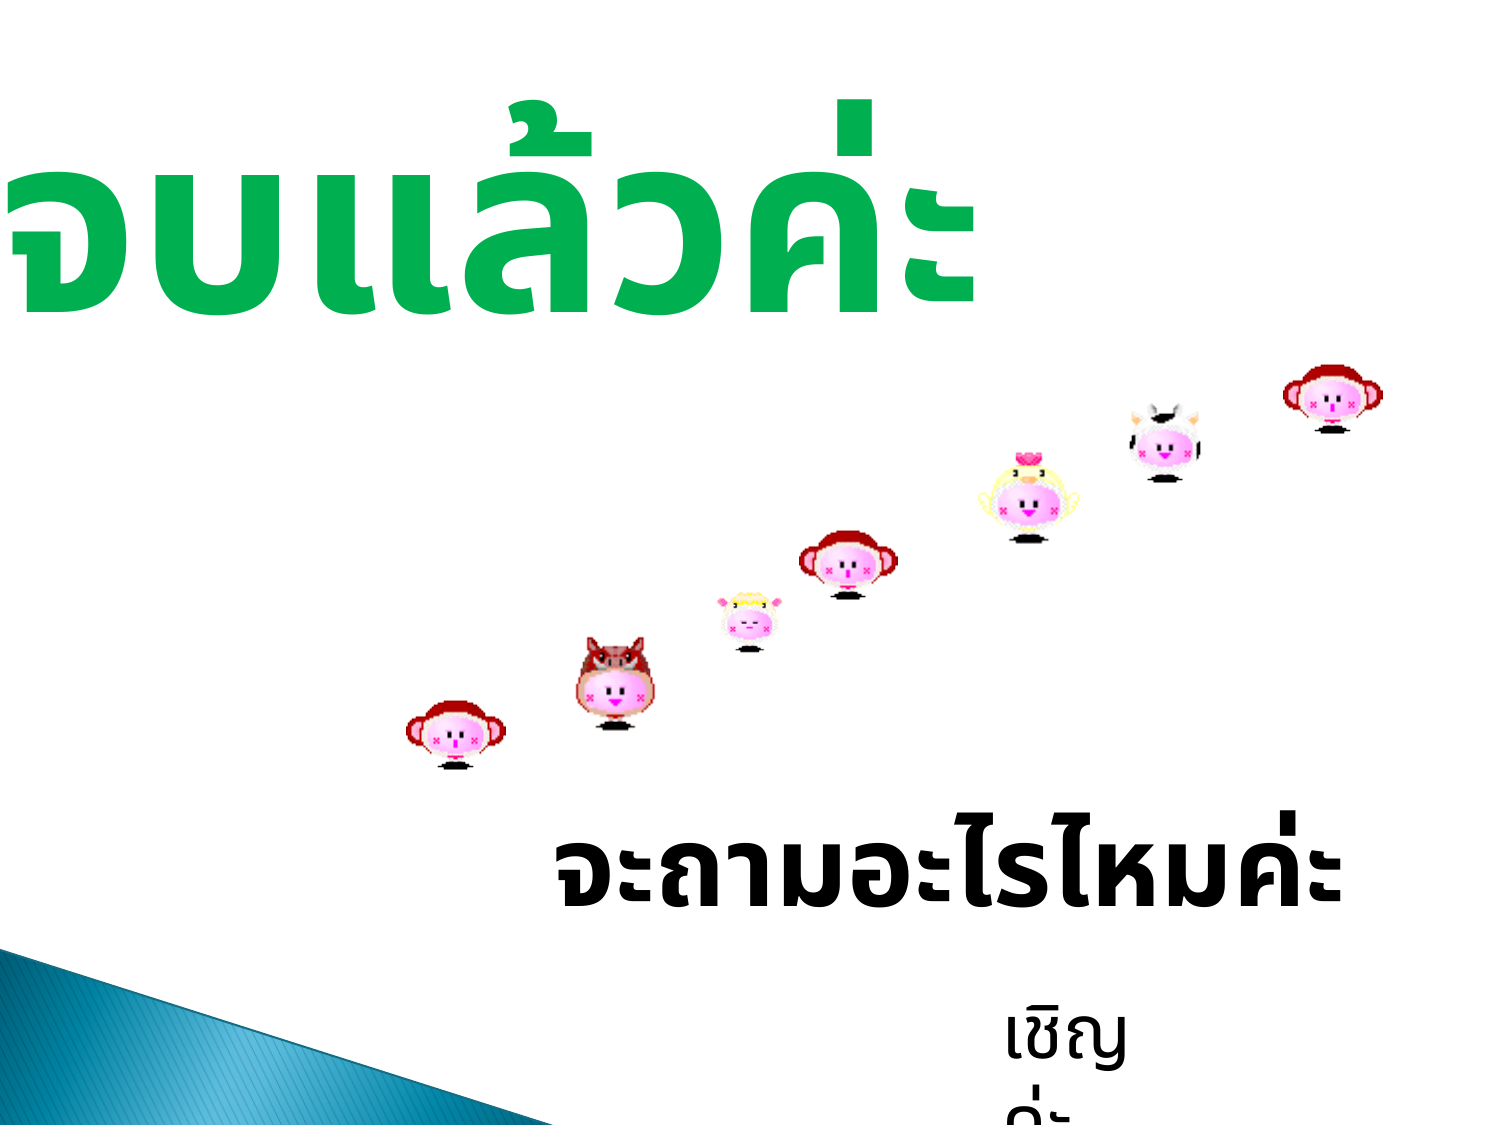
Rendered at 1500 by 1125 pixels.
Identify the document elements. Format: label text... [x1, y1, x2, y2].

picture [561, 622, 671, 733]
text_box จบแล้วค่ะ [0, 55, 1001, 370]
picture [799, 503, 898, 602]
text_box จะถามอะไรไหมค่ะ [538, 787, 1362, 937]
picture [1116, 386, 1215, 485]
picture [974, 435, 1085, 546]
picture [1283, 337, 1383, 436]
picture [710, 575, 790, 654]
picture [406, 673, 506, 772]
text_box เชิญค่ะ..... [986, 975, 1306, 1082]
